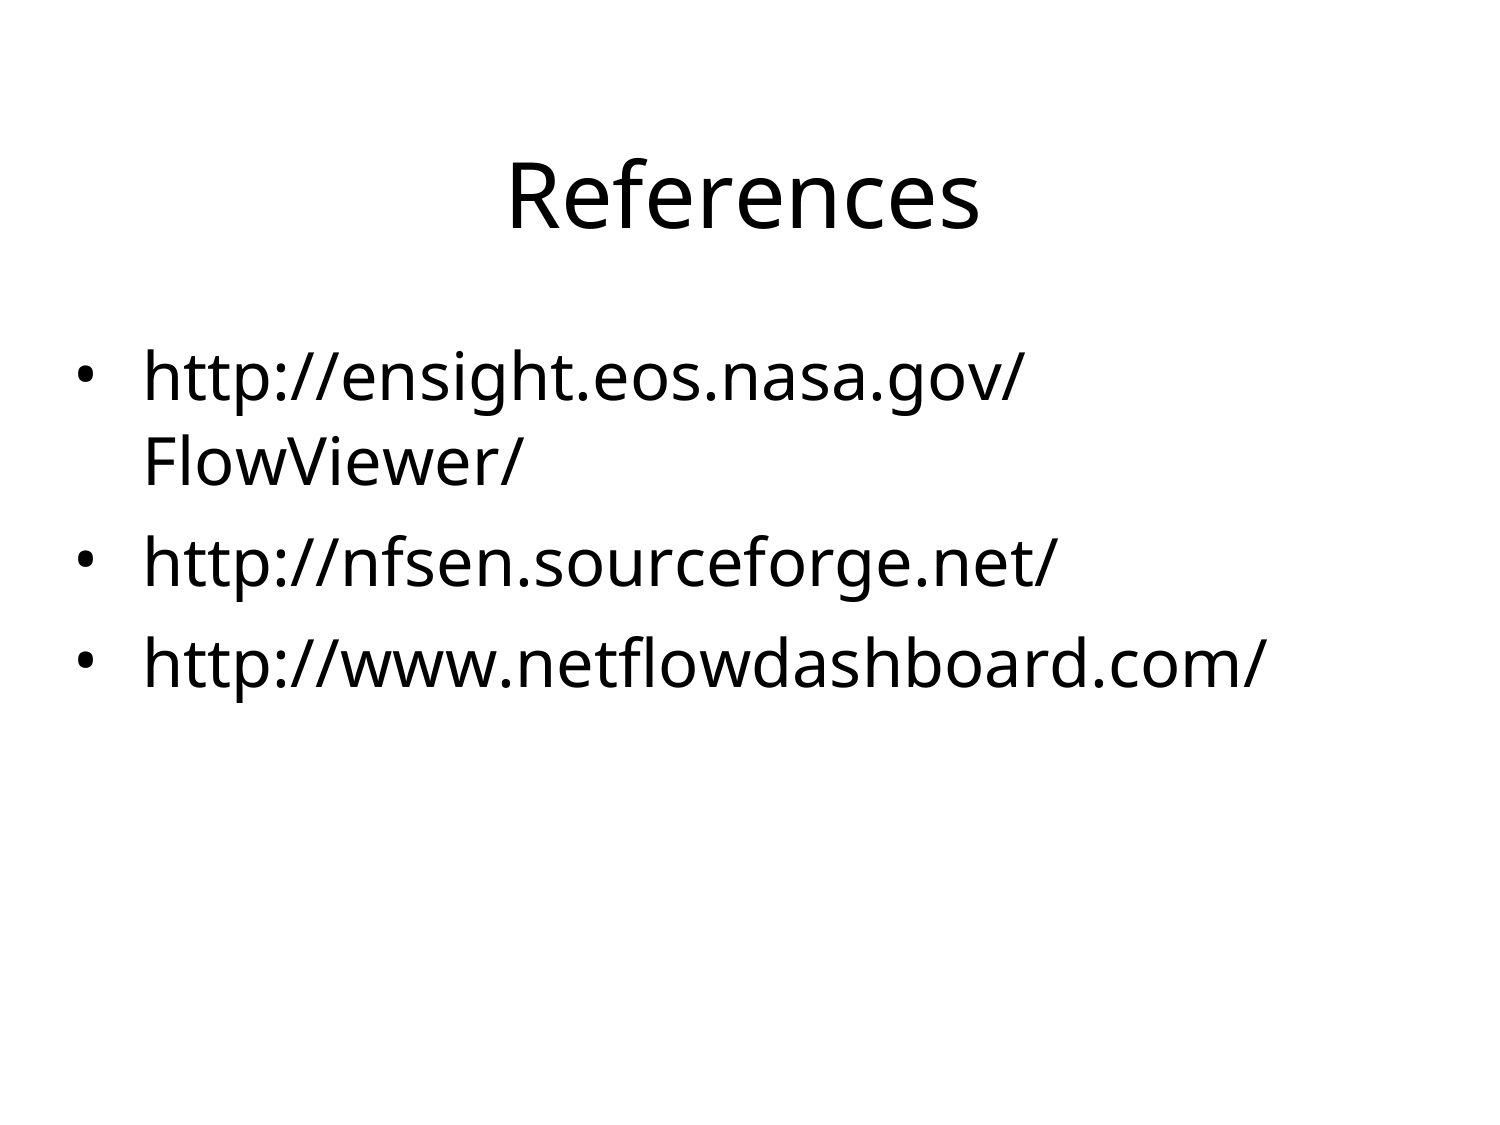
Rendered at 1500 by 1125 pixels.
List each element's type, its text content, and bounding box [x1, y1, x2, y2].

list http://ensight.eos.nasa.gov/FlowViewer/ http://nfsen.sourceforge.net/ http://www.netflowdashboard.com/ [59, 324, 1447, 1125]
title References [112, 62, 1388, 324]
